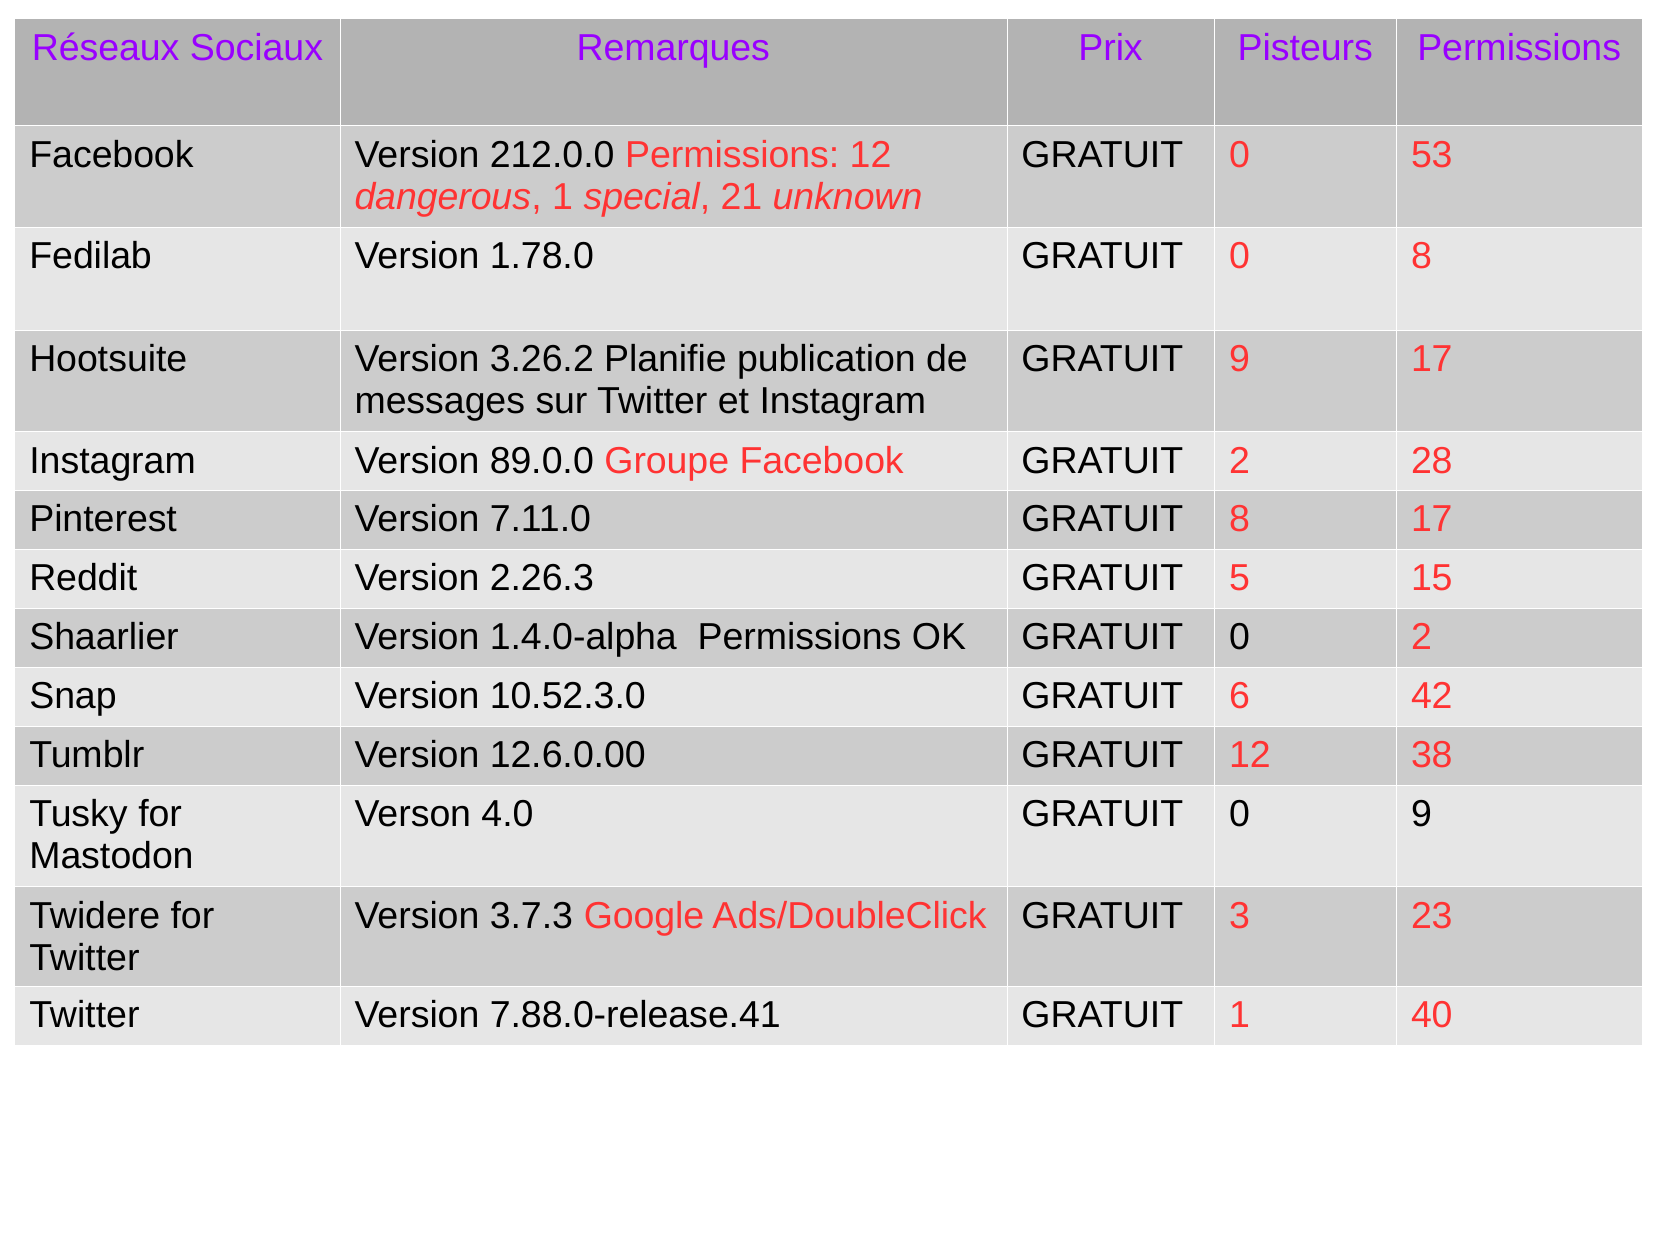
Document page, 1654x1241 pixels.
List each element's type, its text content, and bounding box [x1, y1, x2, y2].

table_header Réseaux sociaux [15, 19, 340, 125]
table_cell GRATUIT [1008, 987, 1214, 1045]
table_cell GRATUIT [1008, 887, 1214, 986]
table_cell Twidere for Twitter [15, 887, 340, 986]
table_cell Reddit [15, 550, 340, 608]
table_header Pisteurs [1215, 19, 1396, 125]
table_header Remarques [341, 19, 1007, 125]
table_cell Version 7.88.0-release.41 [341, 987, 1007, 1045]
table_cell GRATUIT [1008, 786, 1214, 886]
table_cell Verson 4.0 [341, 786, 1007, 886]
table_cell Version 7.11.0 [341, 491, 1007, 549]
table_cell Tusky for Mastodon [15, 786, 340, 886]
table_cell 9 [1215, 331, 1396, 431]
table_cell Version 10.52.3.0 [341, 668, 1007, 726]
table_cell Version 1.78.0 [341, 228, 1007, 330]
table_cell GRATUIT [1008, 668, 1214, 726]
table_cell Twitter [15, 987, 340, 1045]
table_cell 0 [1215, 786, 1396, 886]
table_cell GRATUIT [1008, 550, 1214, 608]
table_cell GRATUIT [1008, 126, 1214, 227]
table_cell 0 [1215, 609, 1396, 667]
table_cell 17 [1397, 491, 1642, 549]
table_cell Version 2.26.3 [341, 550, 1007, 608]
table_cell GRATUIT [1008, 228, 1214, 330]
table_cell Hootsuite [15, 331, 340, 431]
table_cell GRATUIT [1008, 432, 1214, 490]
table_cell 3 [1215, 887, 1396, 986]
table_cell Snap [15, 668, 340, 726]
table_cell Version 89.0.0 Groupe Facebook [341, 432, 1007, 490]
table_cell 1 [1215, 987, 1396, 1045]
table_cell 40 [1397, 987, 1642, 1045]
table_cell 15 [1397, 550, 1642, 608]
table_cell 9 [1397, 786, 1642, 886]
table_cell 5 [1215, 550, 1396, 608]
table_cell GRATUIT [1008, 491, 1214, 549]
table_cell Tumblr [15, 727, 340, 785]
table_cell 6 [1215, 668, 1396, 726]
table_cell 28 [1397, 432, 1642, 490]
table_cell GRATUIT [1008, 727, 1214, 785]
table_header Permissions [1397, 19, 1642, 125]
table_cell 42 [1397, 668, 1642, 726]
table_cell 12 [1215, 727, 1396, 785]
table_cell Version 1.4.0-alpha Permissions OK [341, 609, 1007, 667]
table_cell 8 [1397, 228, 1642, 330]
table_header Prix [1008, 19, 1214, 125]
table_cell 23 [1397, 887, 1642, 986]
table_cell 38 [1397, 727, 1642, 785]
table_cell Fedilab [15, 228, 340, 330]
table_cell Version 3.7.3 Google Ads/DoubleClick [341, 887, 1007, 986]
table_cell Version 3.26.2 Planifie publication de messages sur Twitter et Instagram [341, 331, 1007, 431]
table_cell 2 [1397, 609, 1642, 667]
table_cell 8 [1215, 491, 1396, 549]
table_cell Facebook [15, 126, 340, 227]
table_cell Shaarlier [15, 609, 340, 667]
table_cell Version 12.6.0.00 [341, 727, 1007, 785]
table_cell 0 [1215, 126, 1396, 227]
table_cell Pinterest [15, 491, 340, 549]
table_cell 53 [1397, 126, 1642, 227]
table_cell Instagram [15, 432, 340, 490]
table_cell Version 212.0.0 Permissions: 12 dangerous, 1 special, 21 unknown [341, 126, 1007, 227]
table_cell GRATUIT [1008, 609, 1214, 667]
table_cell GRATUIT [1008, 331, 1214, 431]
table_cell 0 [1215, 228, 1396, 330]
table_cell 17 [1397, 331, 1642, 431]
table_cell 2 [1215, 432, 1396, 490]
